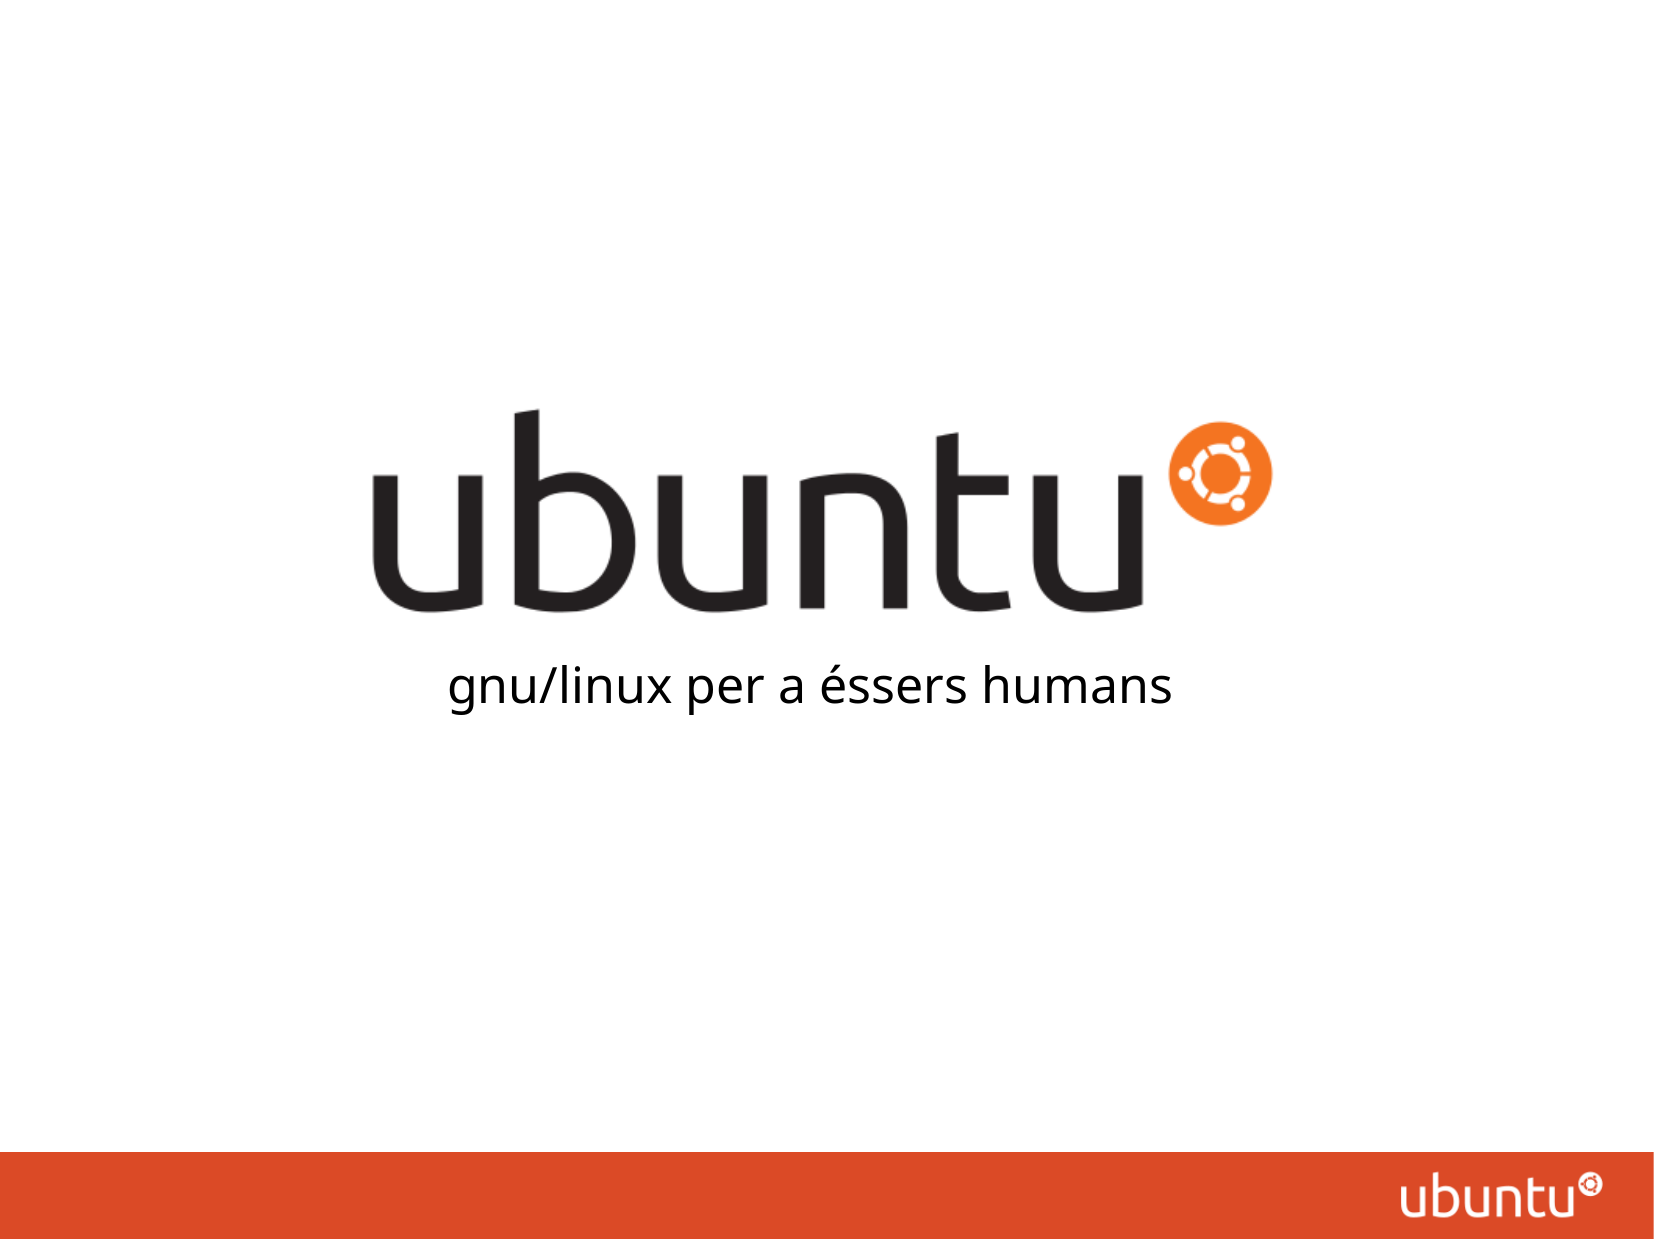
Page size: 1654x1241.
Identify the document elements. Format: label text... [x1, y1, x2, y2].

text_box gnu/linux per a éssers humans [0, 649, 1625, 739]
picture [354, 401, 1292, 621]
picture [0, 1152, 1654, 1239]
